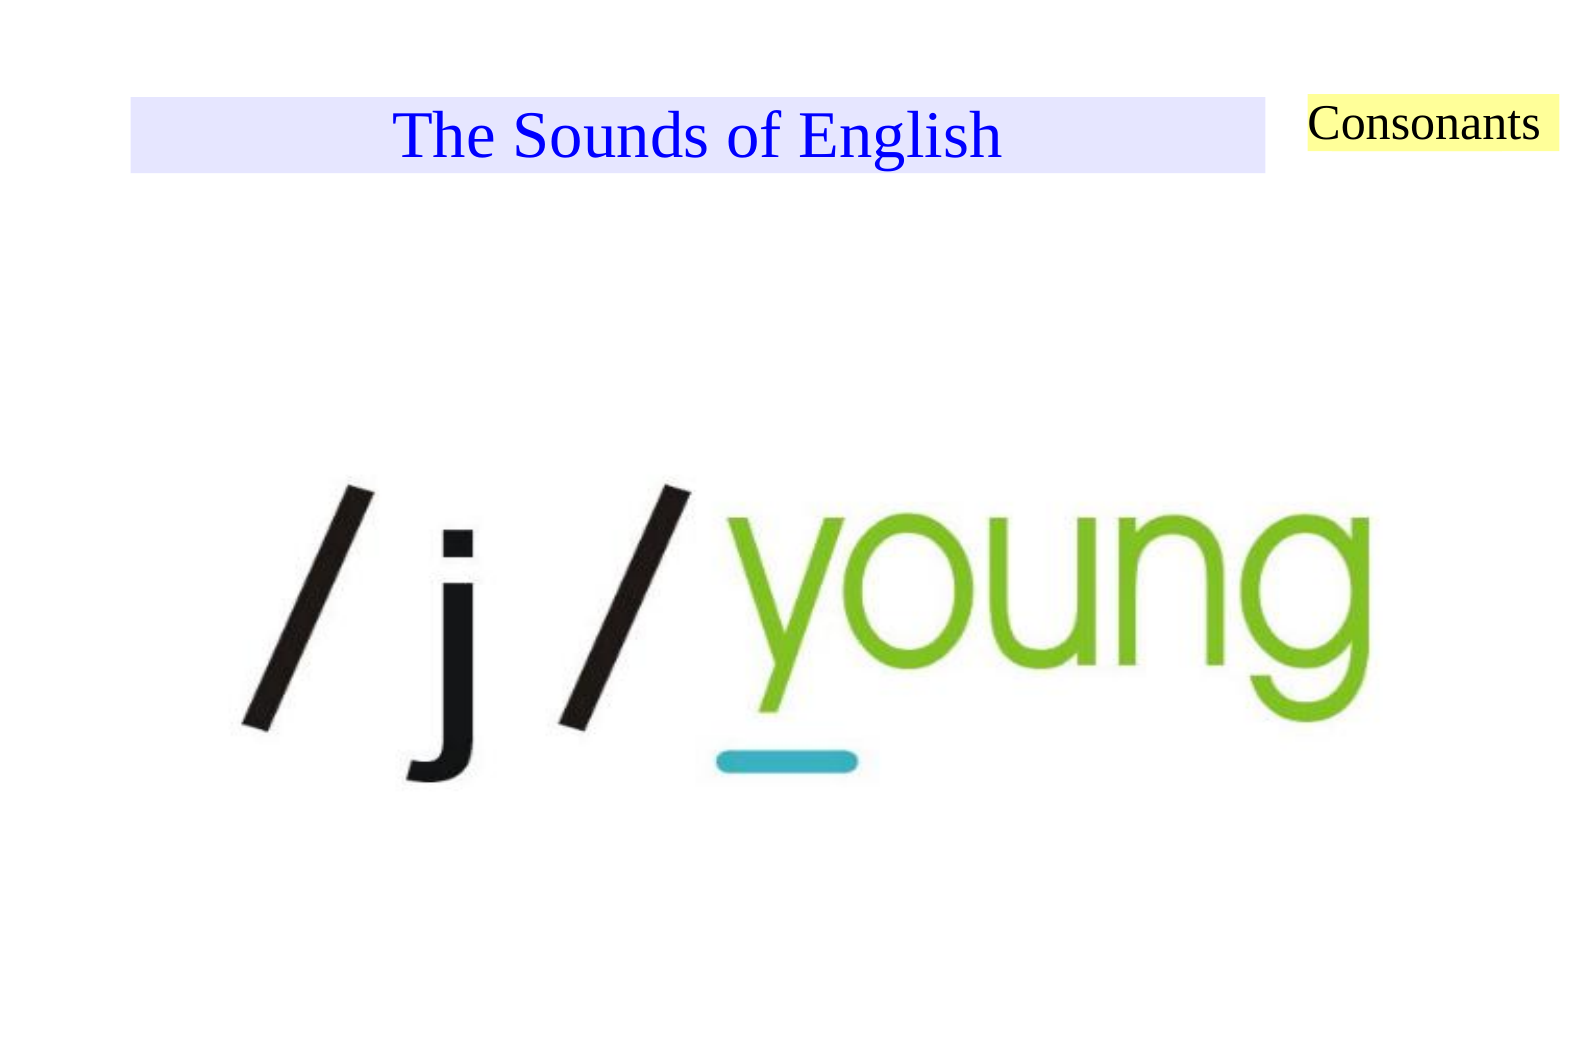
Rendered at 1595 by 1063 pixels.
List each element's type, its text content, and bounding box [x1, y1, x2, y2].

text_box The Sounds of English [130, 97, 1266, 174]
text_box Consonants [1307, 94, 1560, 152]
picture [146, 200, 1480, 1025]
